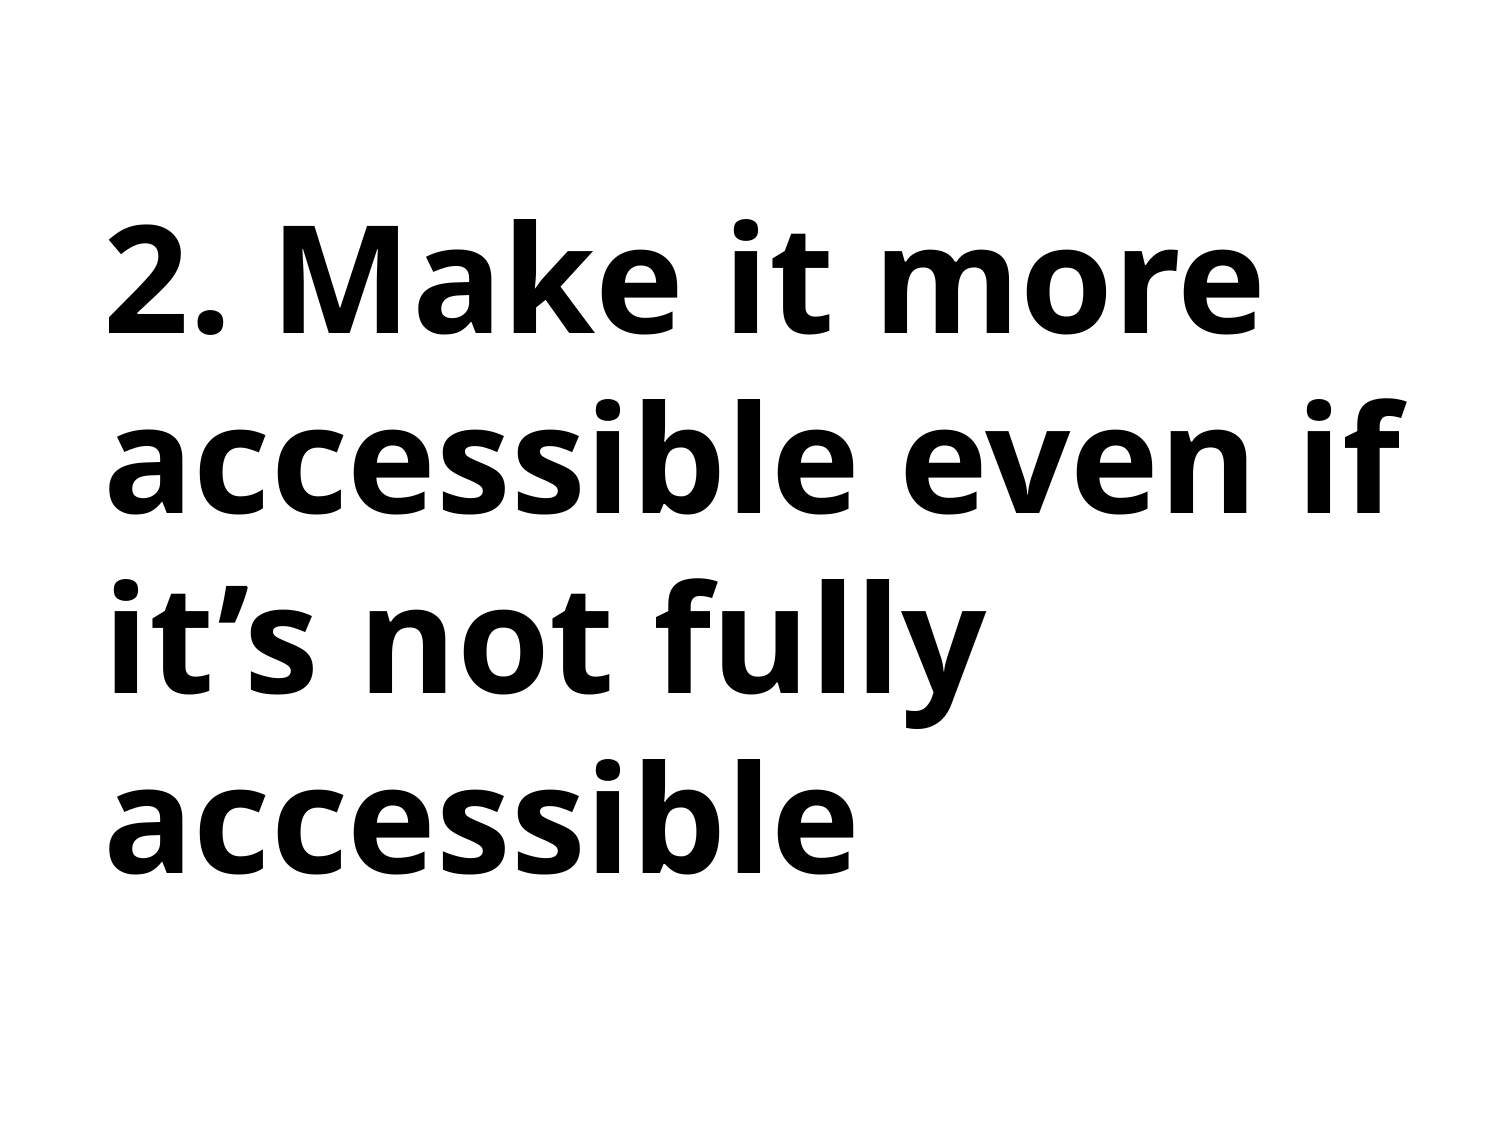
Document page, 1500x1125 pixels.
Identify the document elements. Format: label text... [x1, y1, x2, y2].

text_box 2. Make it more accessible even if it’s not fully accessible [88, 168, 1500, 919]
